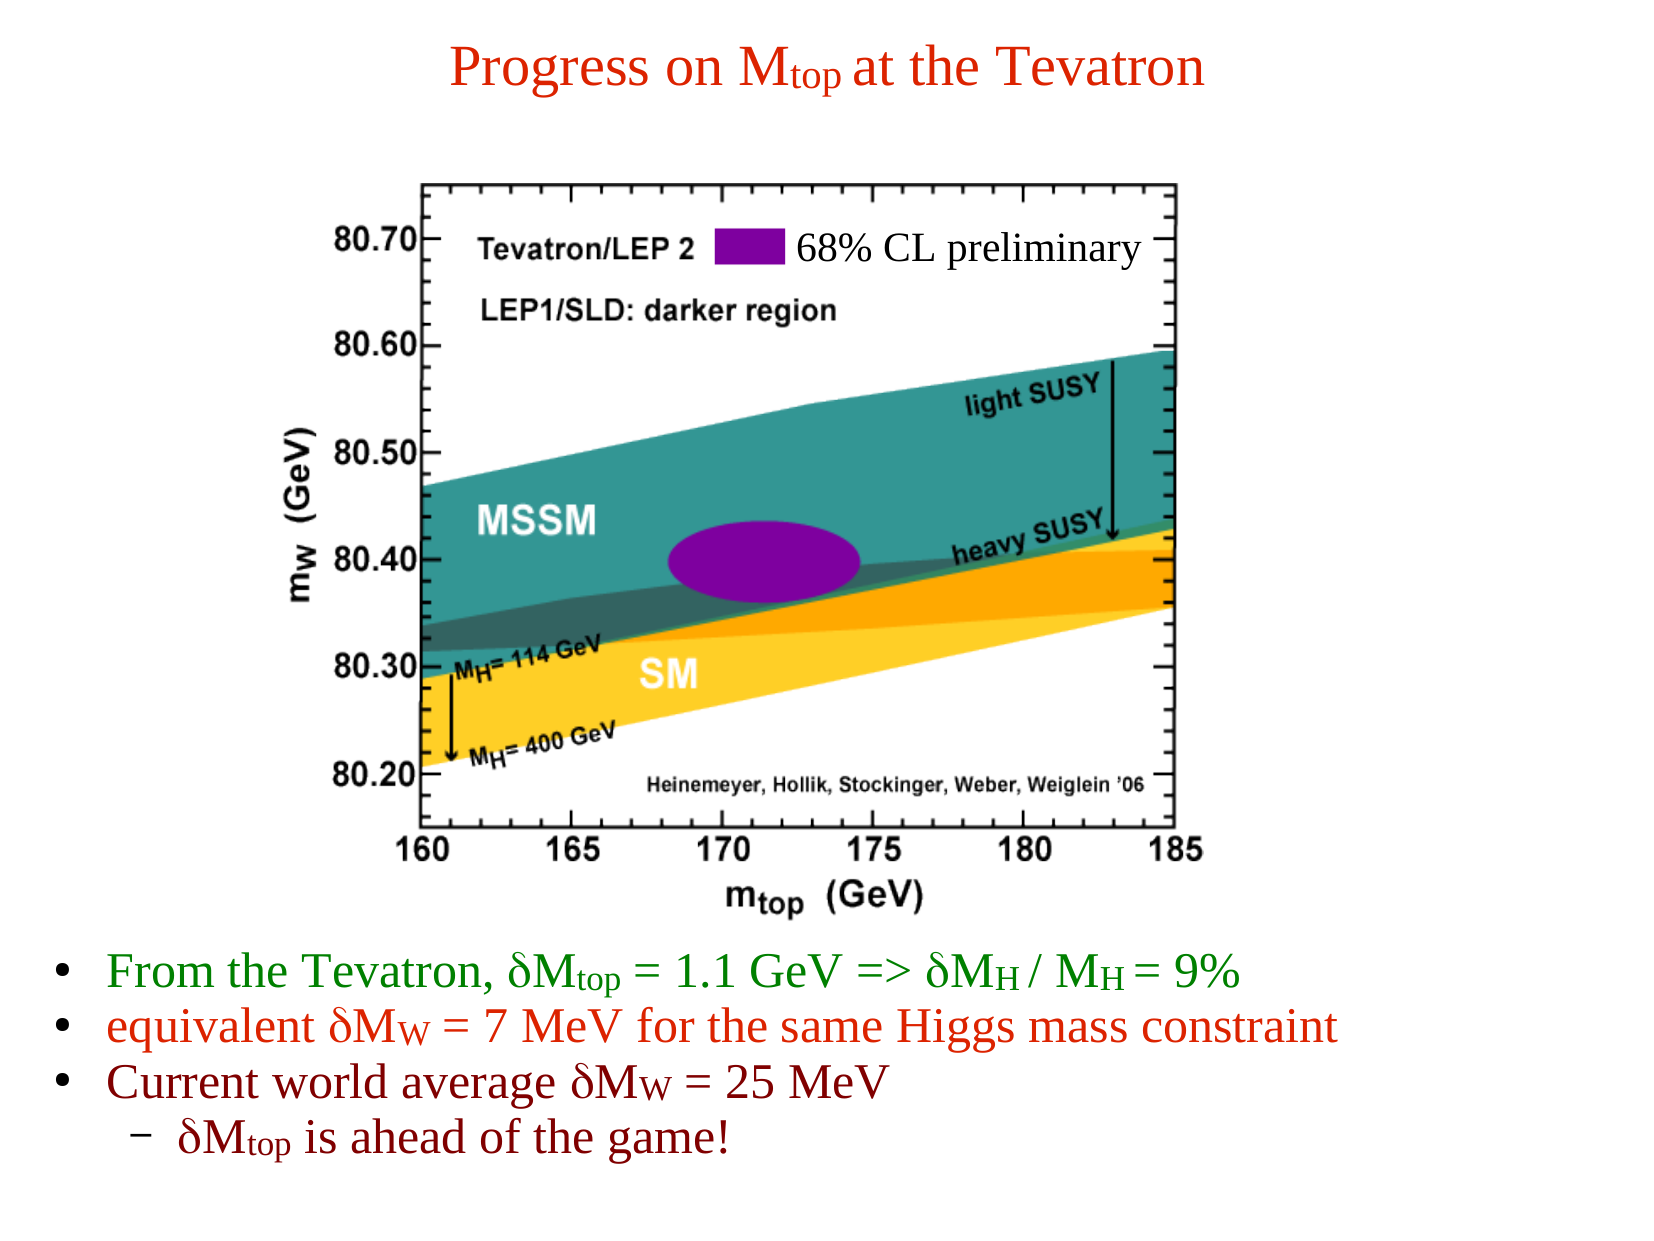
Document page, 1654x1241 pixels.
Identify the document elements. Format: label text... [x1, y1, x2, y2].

picture [278, 183, 1204, 923]
text_box 68% CL preliminary [796, 224, 1177, 281]
title Progress on Mtop at the Tevatron [121, 0, 1534, 132]
list From the Tevatron, δMtop = 1.1 GeV => δMH / MH = 9% equivalent δMW = 7 MeV for the same Higgs mass constraint Current world average δMW = 25 MeV δMtop is ahead of the game! [36, 943, 1642, 1241]
